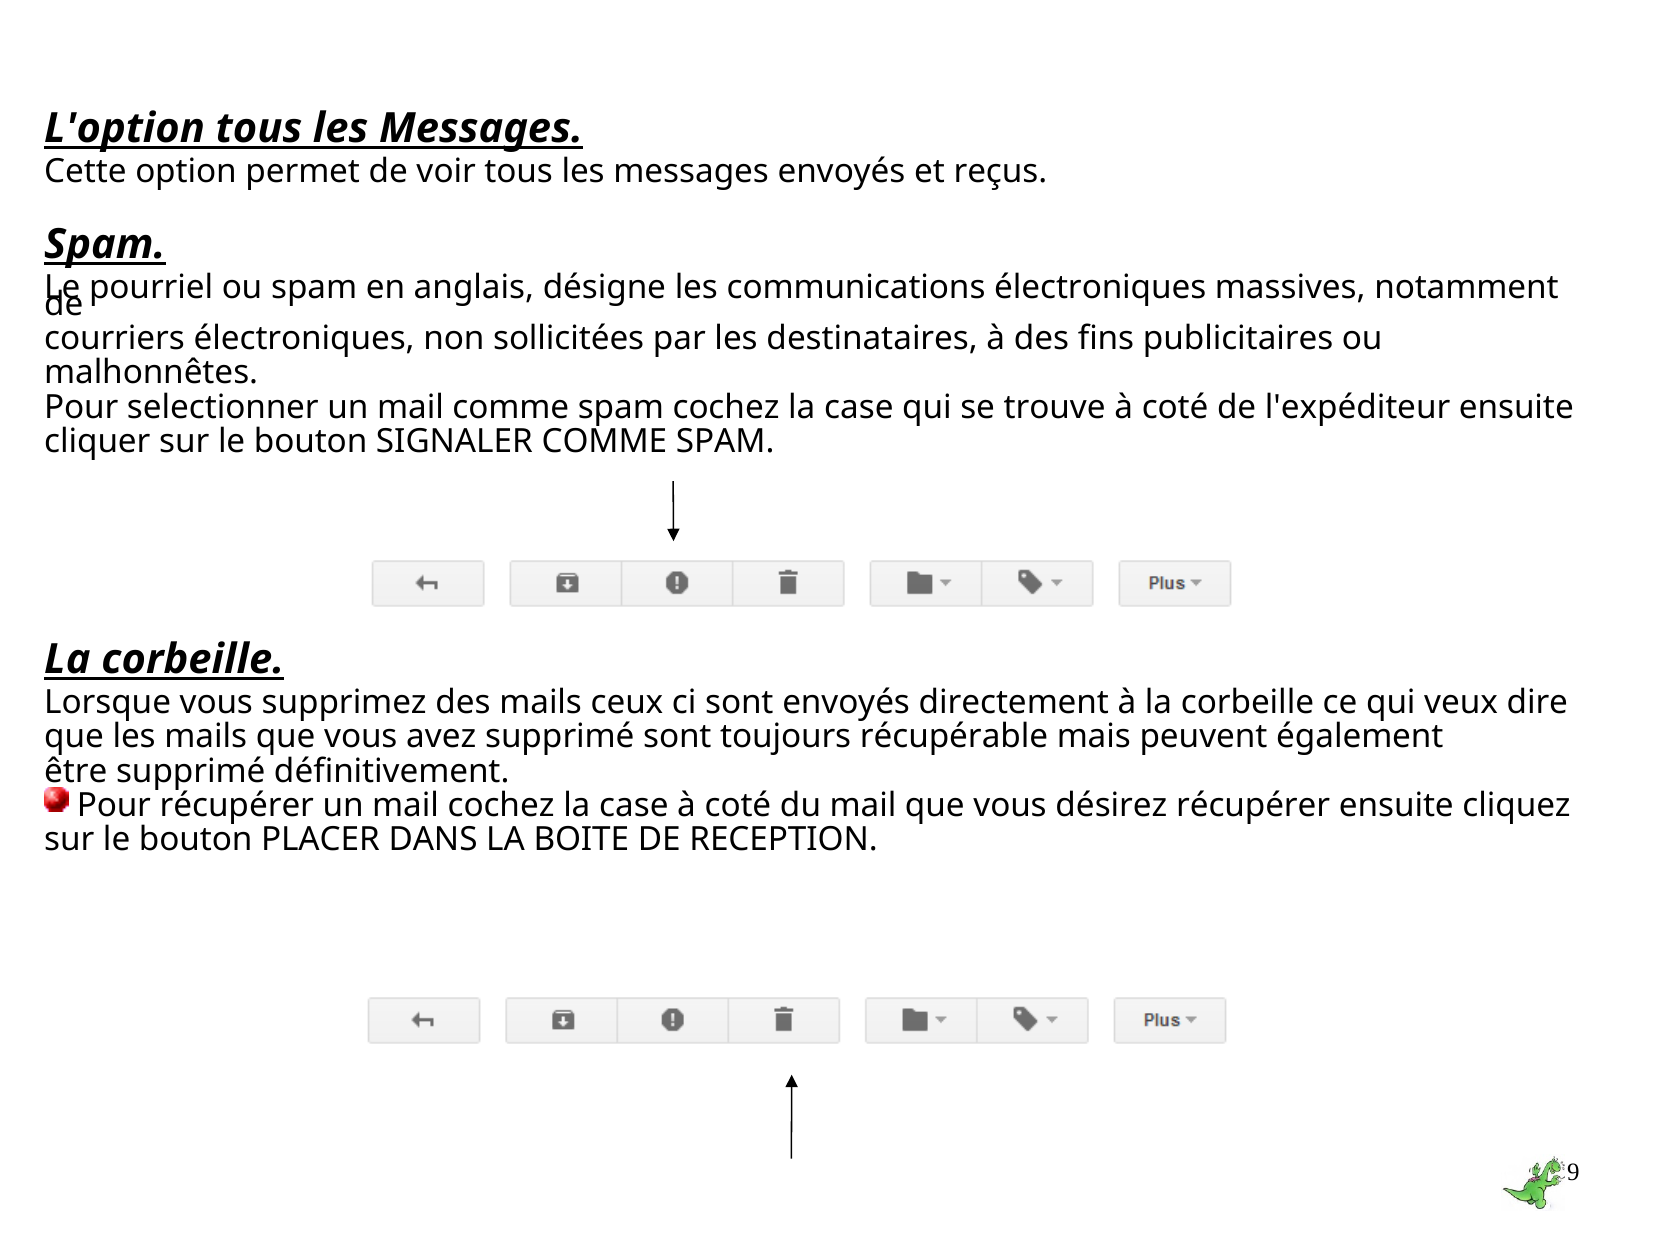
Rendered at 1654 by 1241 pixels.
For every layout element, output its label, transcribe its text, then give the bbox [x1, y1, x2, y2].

picture [354, 988, 1236, 1052]
text_box La corbeille. Lorsque vous supprimez des mails ceux ci sont envoyés directement à la corbeille ce qui veux dire que les mails que vous avez supprimé sont toujours récupérable mais peuvent également être supprimé définitivement. Pour récupérer un mail cochez la case à coté du mail que vous désirez récupérer ensuite cliquez sur le bouton PLACER DANS LA BOITE DE RECEPTION. [29, 649, 1595, 898]
text_box L'option tous les Messages. Cette option permet de voir tous les messages envoyés et reçus. Spam. Le pourriel ou spam en anglais, désigne les communications électroniques massives, notamment de courriers électroniques, non sollicitées par les destinataires, à des fins publicitaires ou malhonnêtes. Pour selectionner un mail comme spam cochez la case qui se trouve à coté de l'expéditeur ensuite cliquer sur le bouton SIGNALER COMME SPAM. [29, 118, 1595, 483]
text_box 9 [1552, 1151, 1625, 1196]
picture [44, 787, 69, 812]
picture [358, 551, 1241, 615]
picture [1501, 1154, 1565, 1211]
